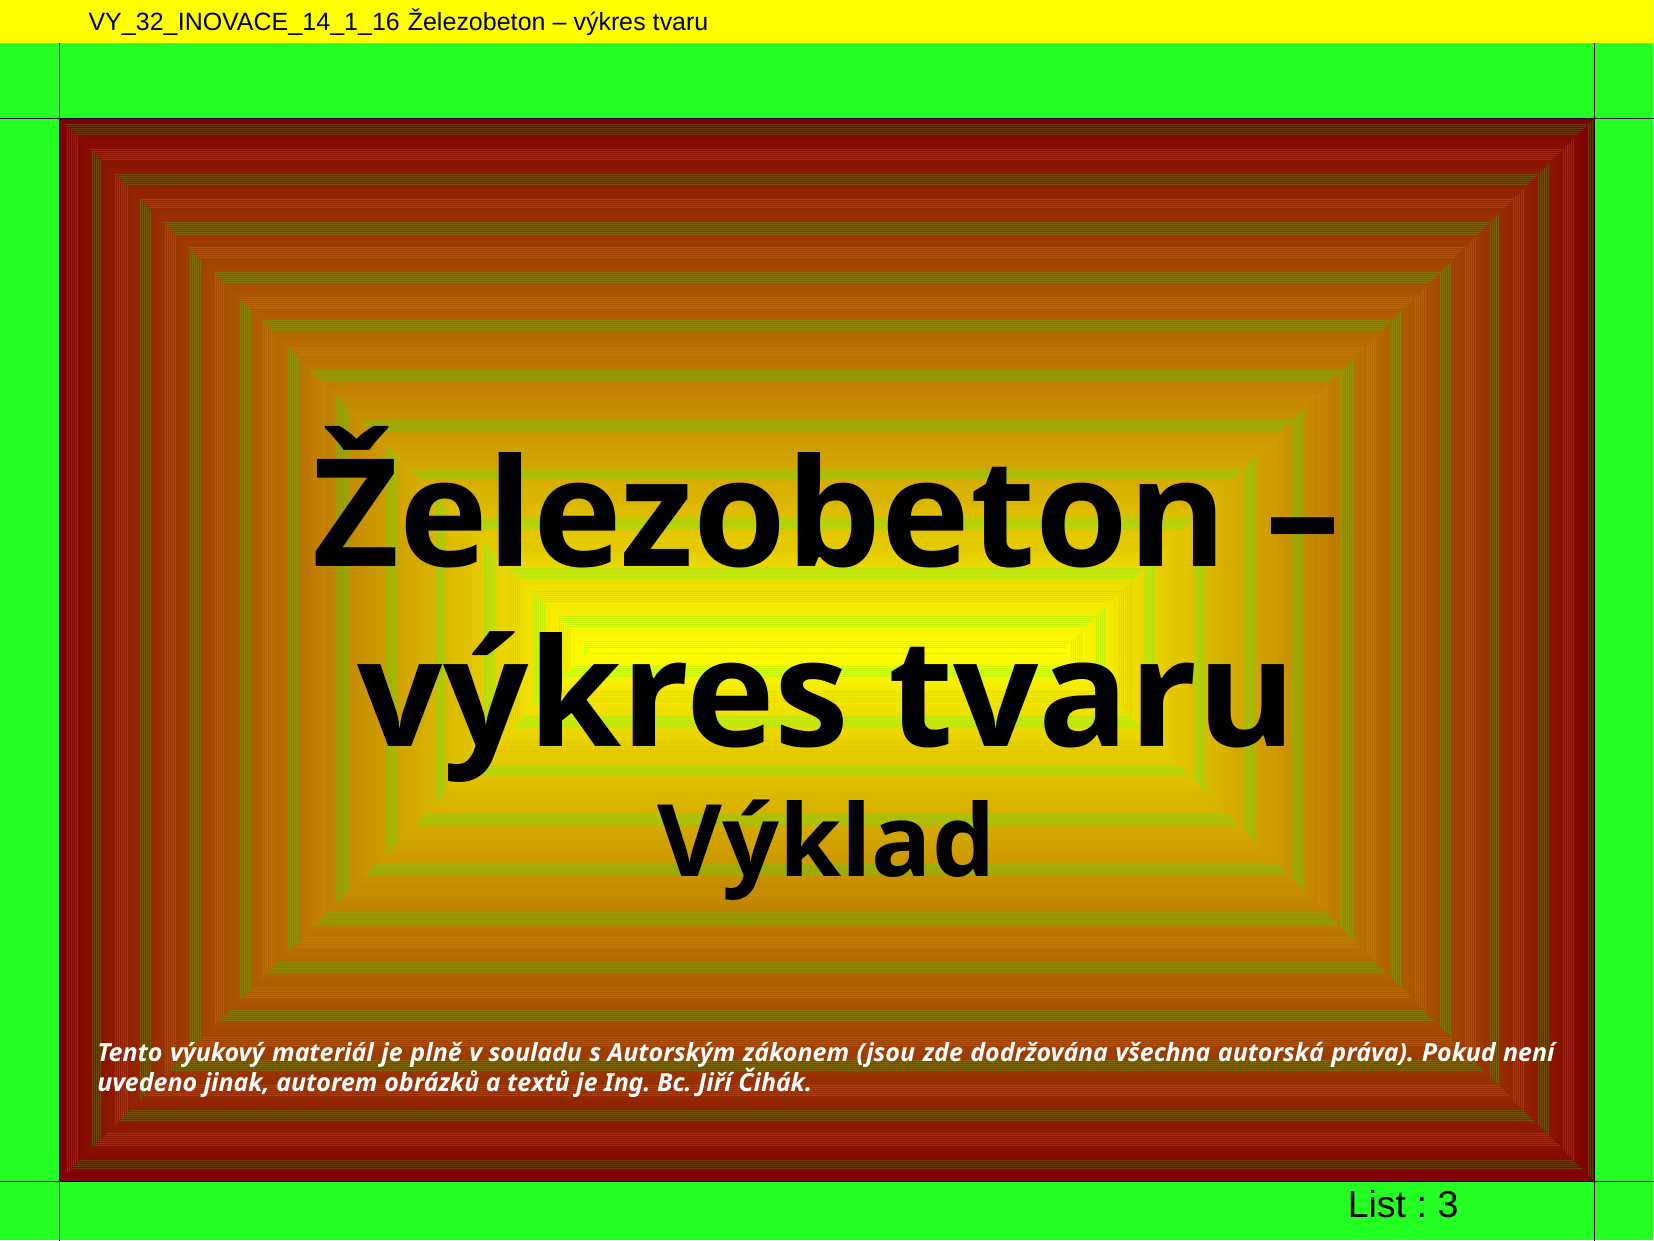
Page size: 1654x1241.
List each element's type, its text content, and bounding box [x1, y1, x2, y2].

text_box VY_32_INOVACE_14_1_16 Železobeton – výkres tvaru [0, 0, 1654, 44]
text_box List : <číslo> [1357, 1176, 1599, 1241]
text_box Tento výukový materiál je plně v souladu s Autorským zákonem (jsou zde dodržována všechna autorská práva). Pokud není uvedeno jinak, autorem obrázků a textů je Ing. Bc. Jiří Čihák. [82, 1028, 1572, 1105]
text_box Železobeton – výkres tvaru Výklad [60, 119, 1594, 1181]
